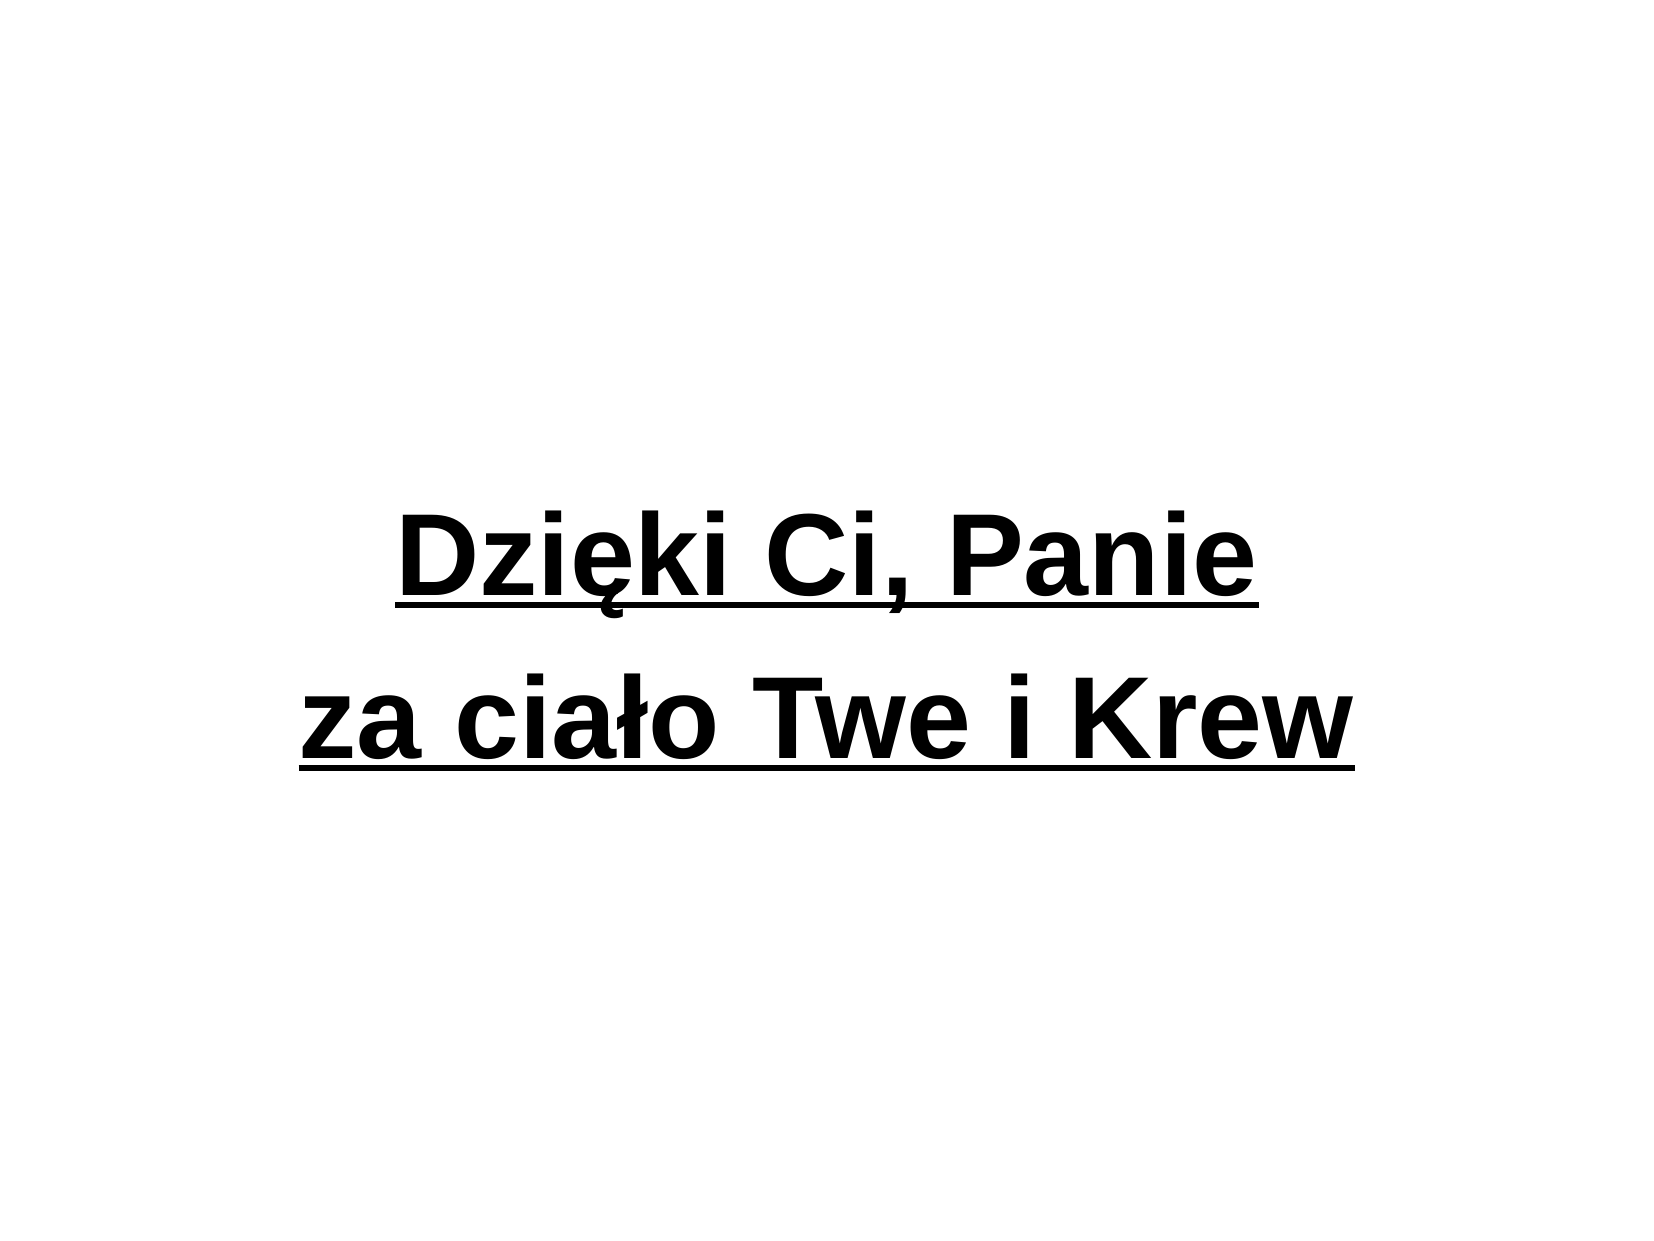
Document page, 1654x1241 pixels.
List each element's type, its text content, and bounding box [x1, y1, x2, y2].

subtitle Dzięki Ci, Panie za ciało Twe i Krew [0, 0, 1654, 1241]
